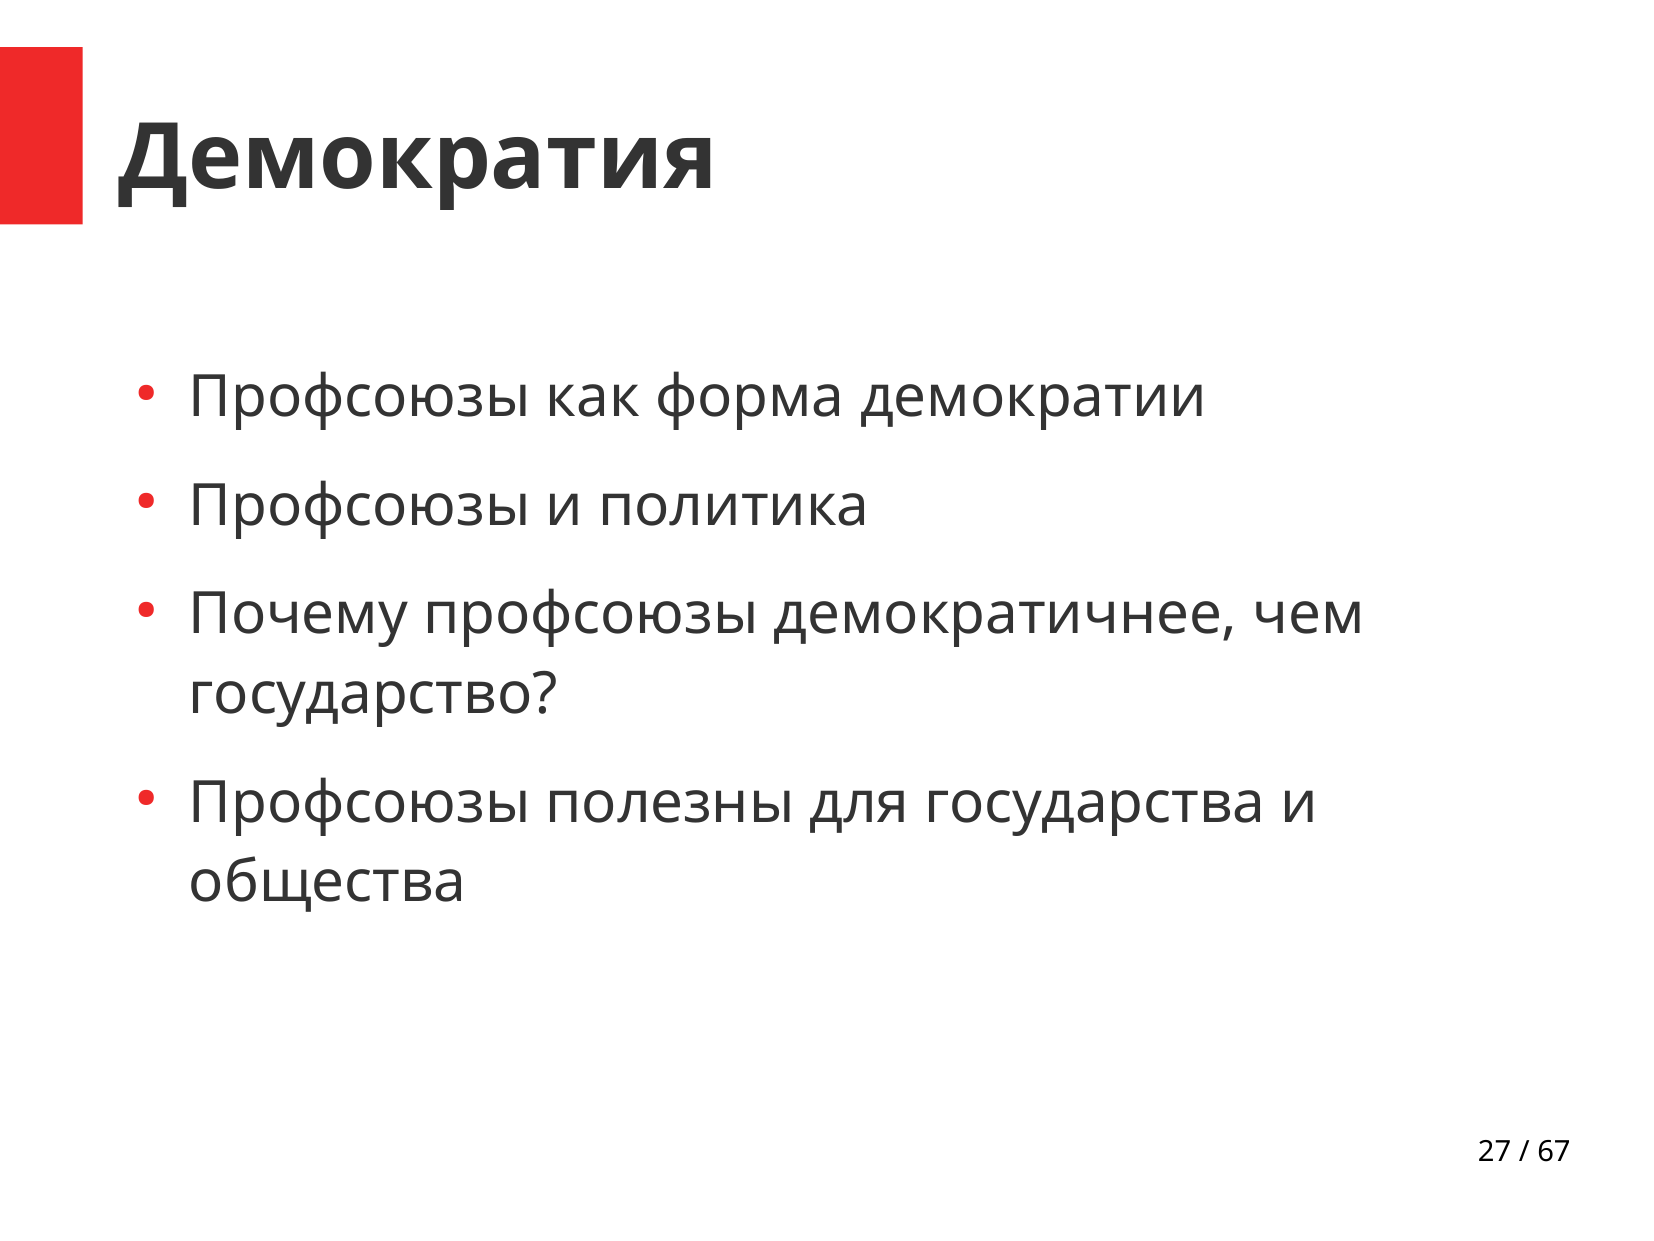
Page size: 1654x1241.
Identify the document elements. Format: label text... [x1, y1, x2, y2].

list Профсоюзы как форма демократии Профсоюзы и политика Почему профсоюзы демократичнее, чем государство? Профсоюзы полезны для государства и общества [118, 354, 1536, 934]
title Демократия [118, 49, 1571, 257]
